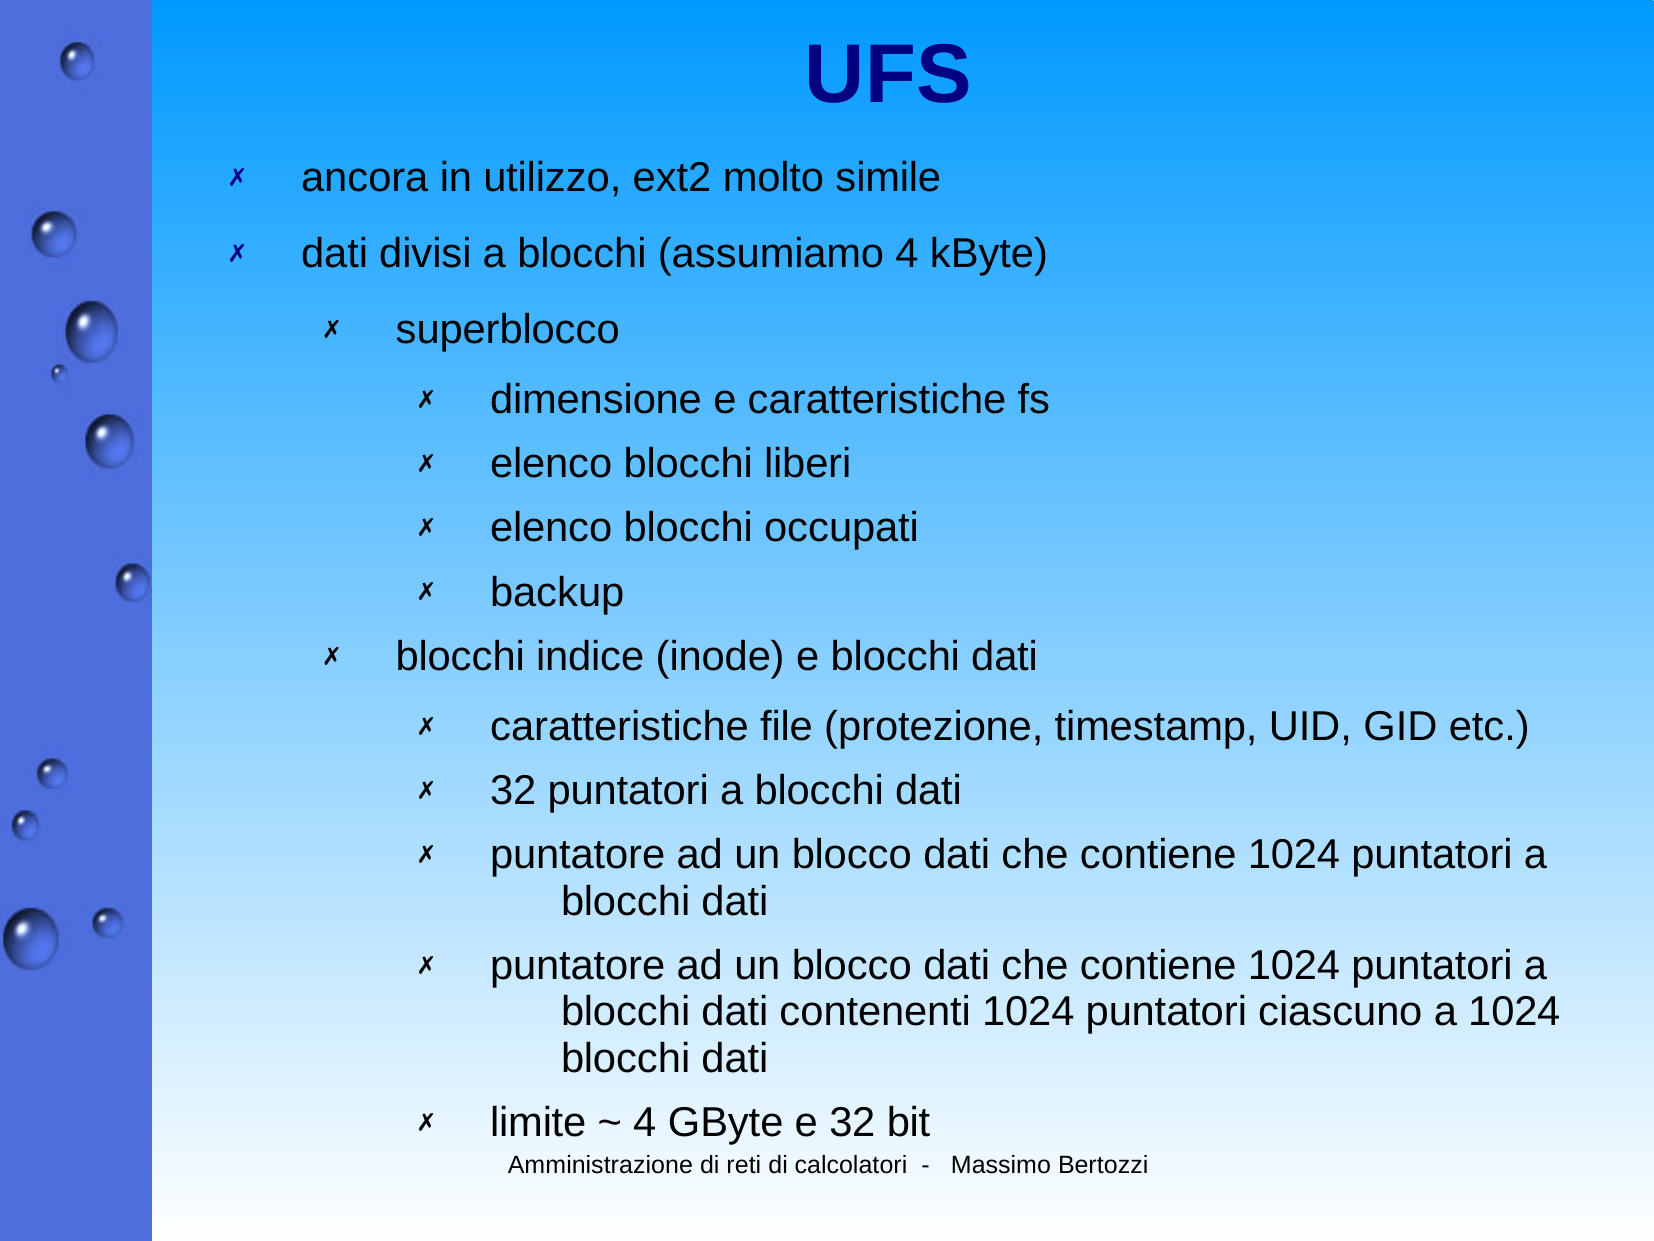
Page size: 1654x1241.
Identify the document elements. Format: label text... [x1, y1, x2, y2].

list ancora in utilizzo, ext2 molto simile dati divisi a blocchi (assumiamo 4 kByte) superblocco dimensione e caratteristiche fs elenco blocchi liberi elenco blocchi occupati backup blocchi indice (inode) e blocchi dati caratteristiche file (protezione, timestamp, UID, GID etc.) 32 puntatori a blocchi dati puntatore ad un blocco dati che contiene 1024 puntatori a blocchi dati puntatore ad un blocco dati che contiene 1024 puntatori a blocchi dati contenenti 1024 puntatori ciascuno a 1024 blocchi dati limite ~ 4 GByte e 32 bit [206, 153, 1619, 1171]
title UFS [182, 0, 1595, 178]
picture [0, 0, 152, 1241]
